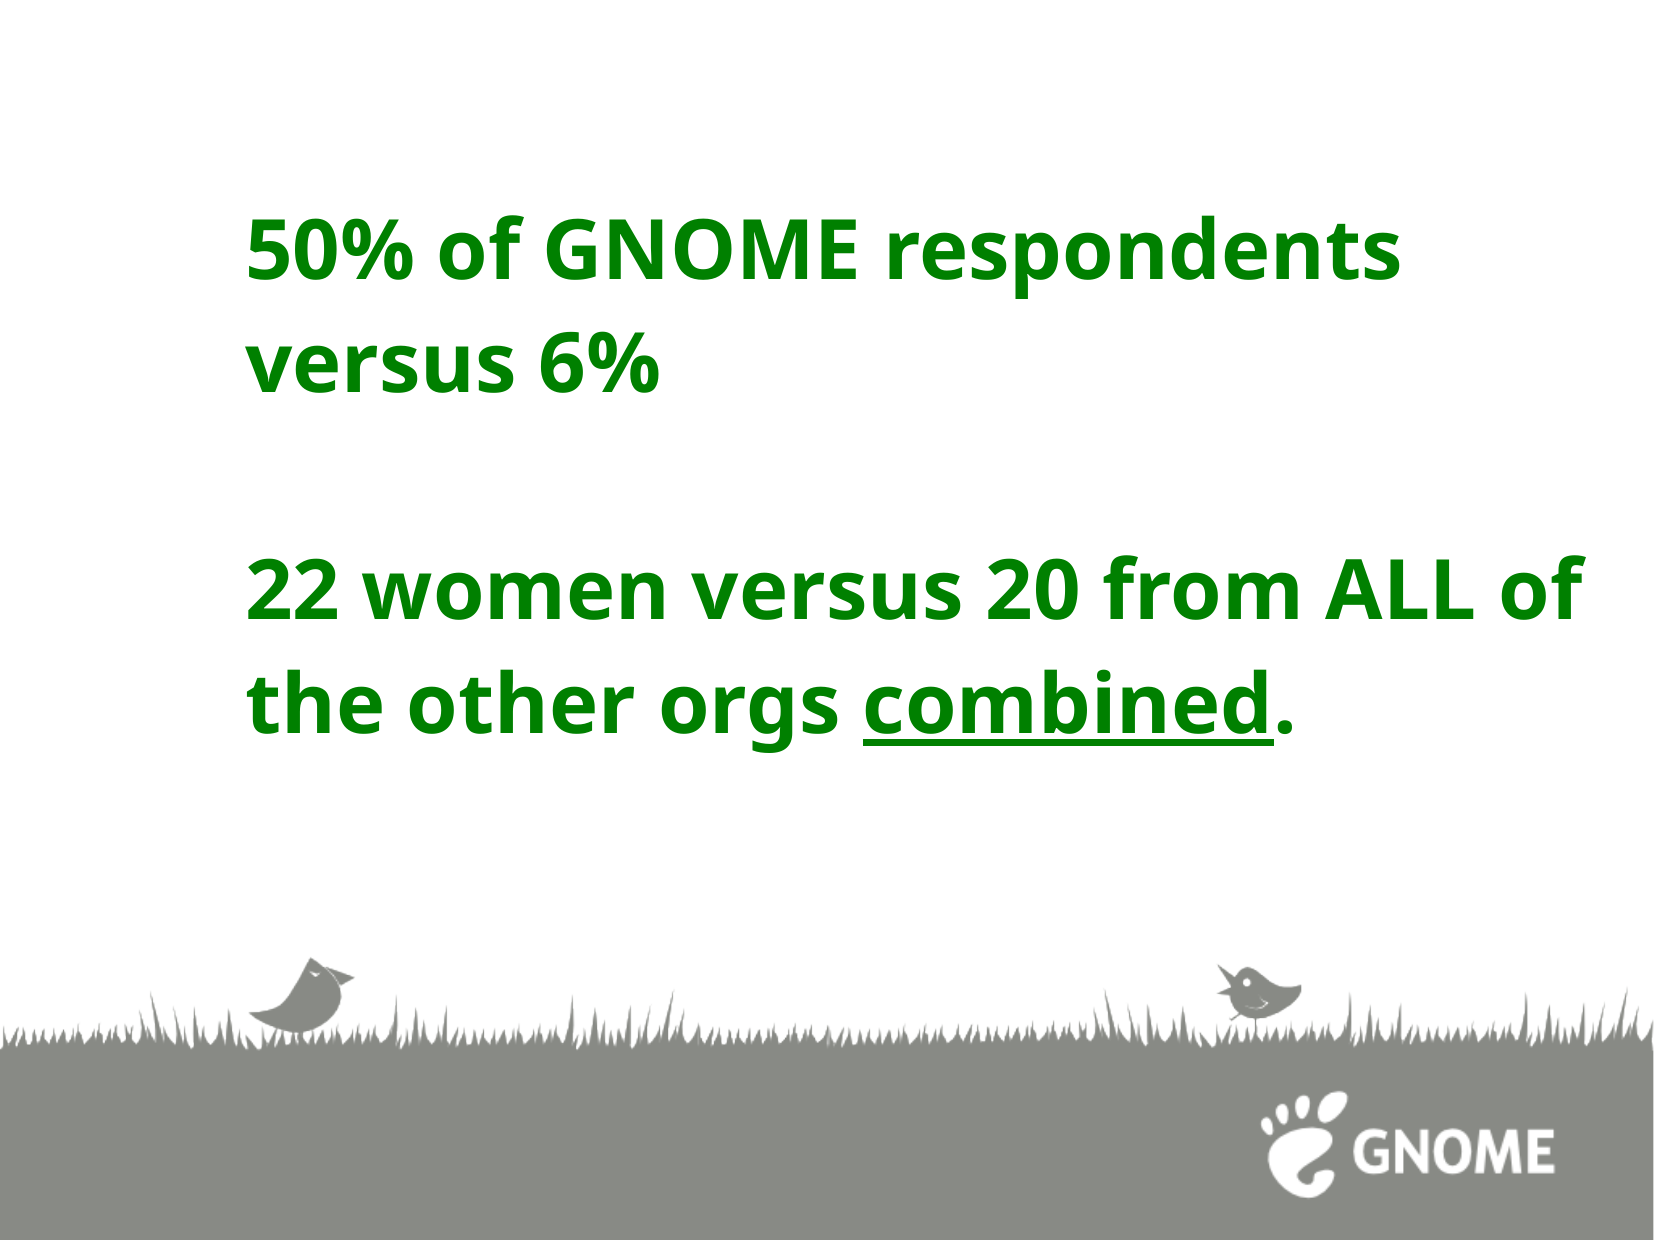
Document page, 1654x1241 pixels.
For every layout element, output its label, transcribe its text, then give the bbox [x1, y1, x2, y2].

picture [0, 0, 1654, 1241]
text_box 50% of GNOME respondents versus 6% 22 women versus 20 from ALL of the other orgs combined. [230, 182, 1618, 757]
